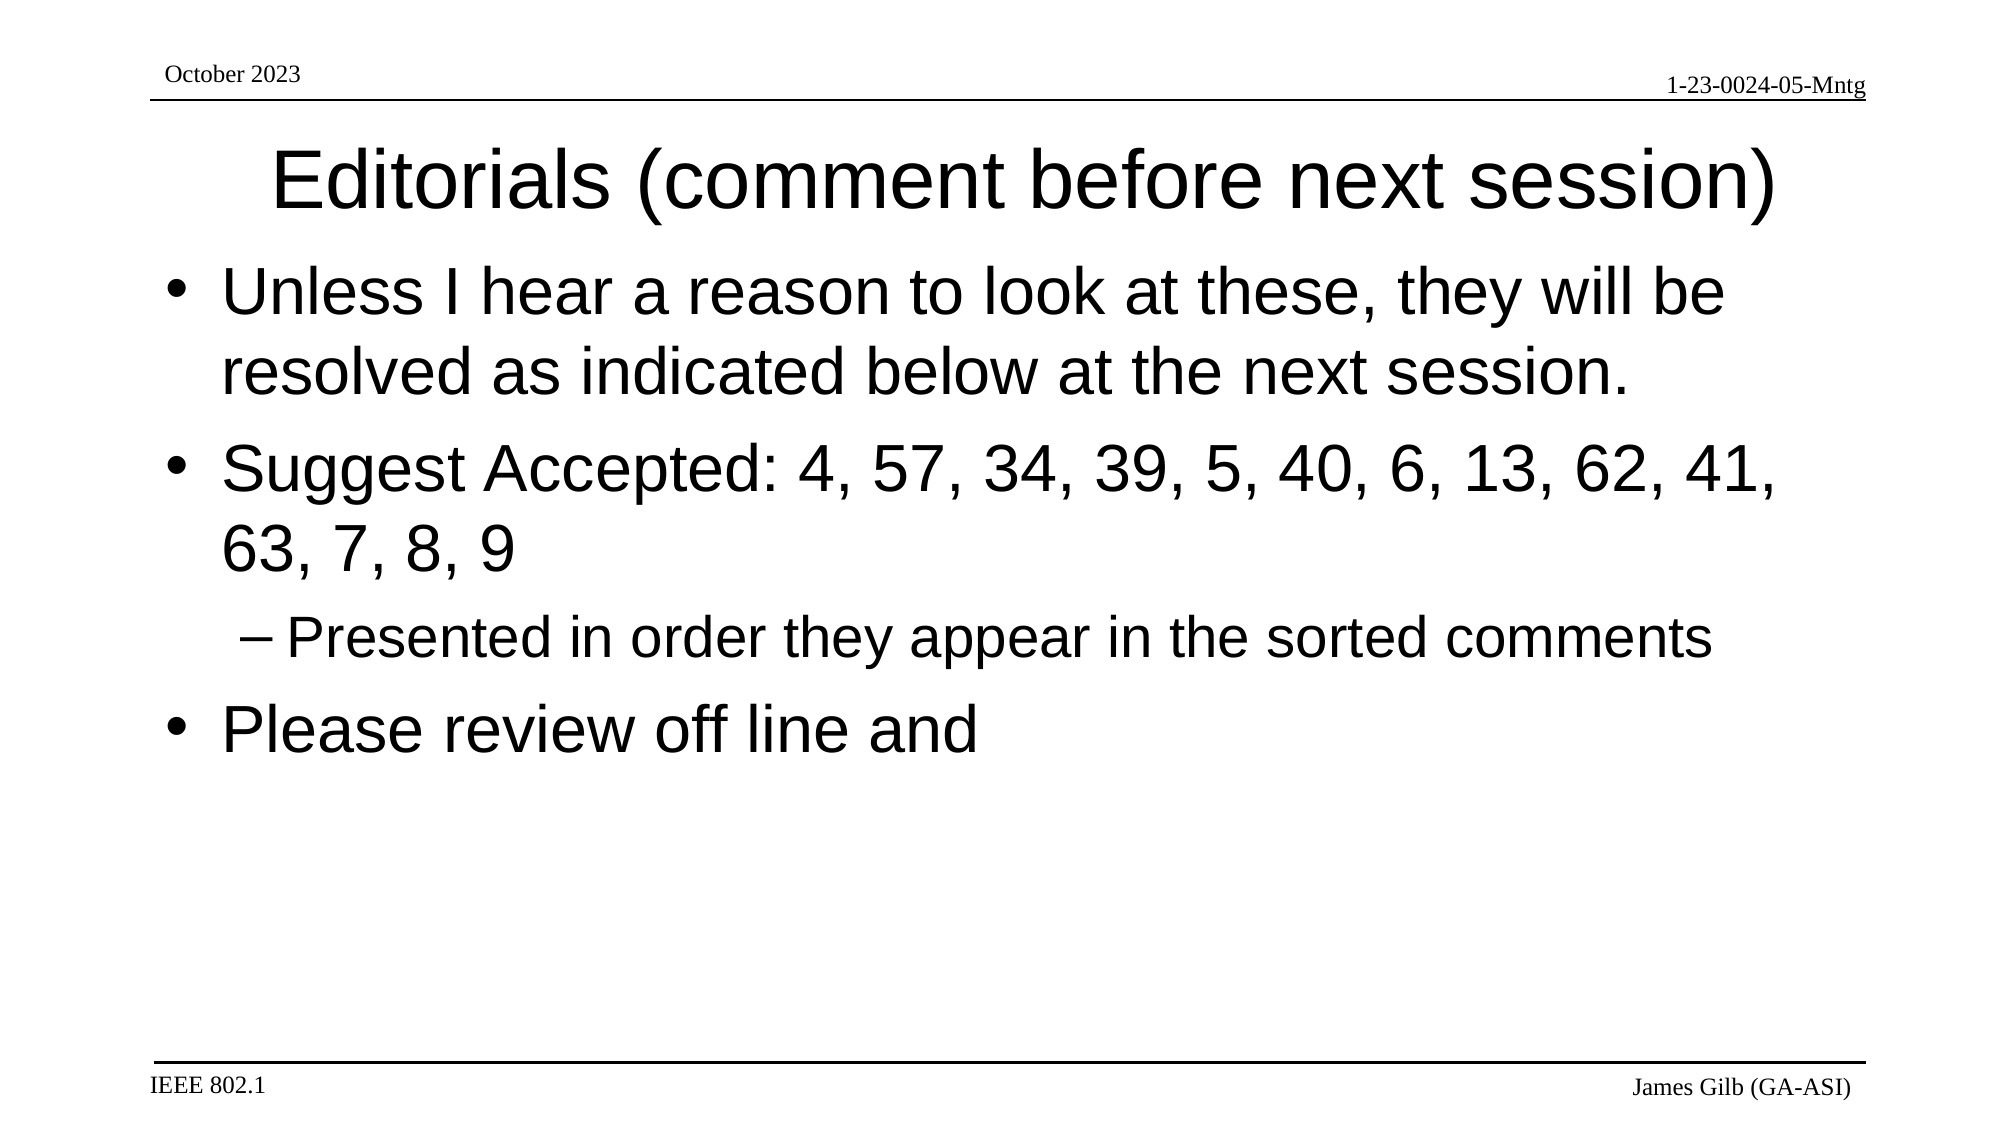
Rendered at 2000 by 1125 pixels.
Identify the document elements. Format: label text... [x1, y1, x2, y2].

list Unless I hear a reason to look at these, they will be resolved as indicated below at the next session. Suggest Accepted: 4, 57, 34, 39, 5, 40, 6, 13, 62, 41, 63, 7, 8, 9 Presented in order they appear in the sorted comments Please review off line and [149, 239, 1900, 1051]
title Editorials (comment before next session) [149, 112, 1900, 238]
